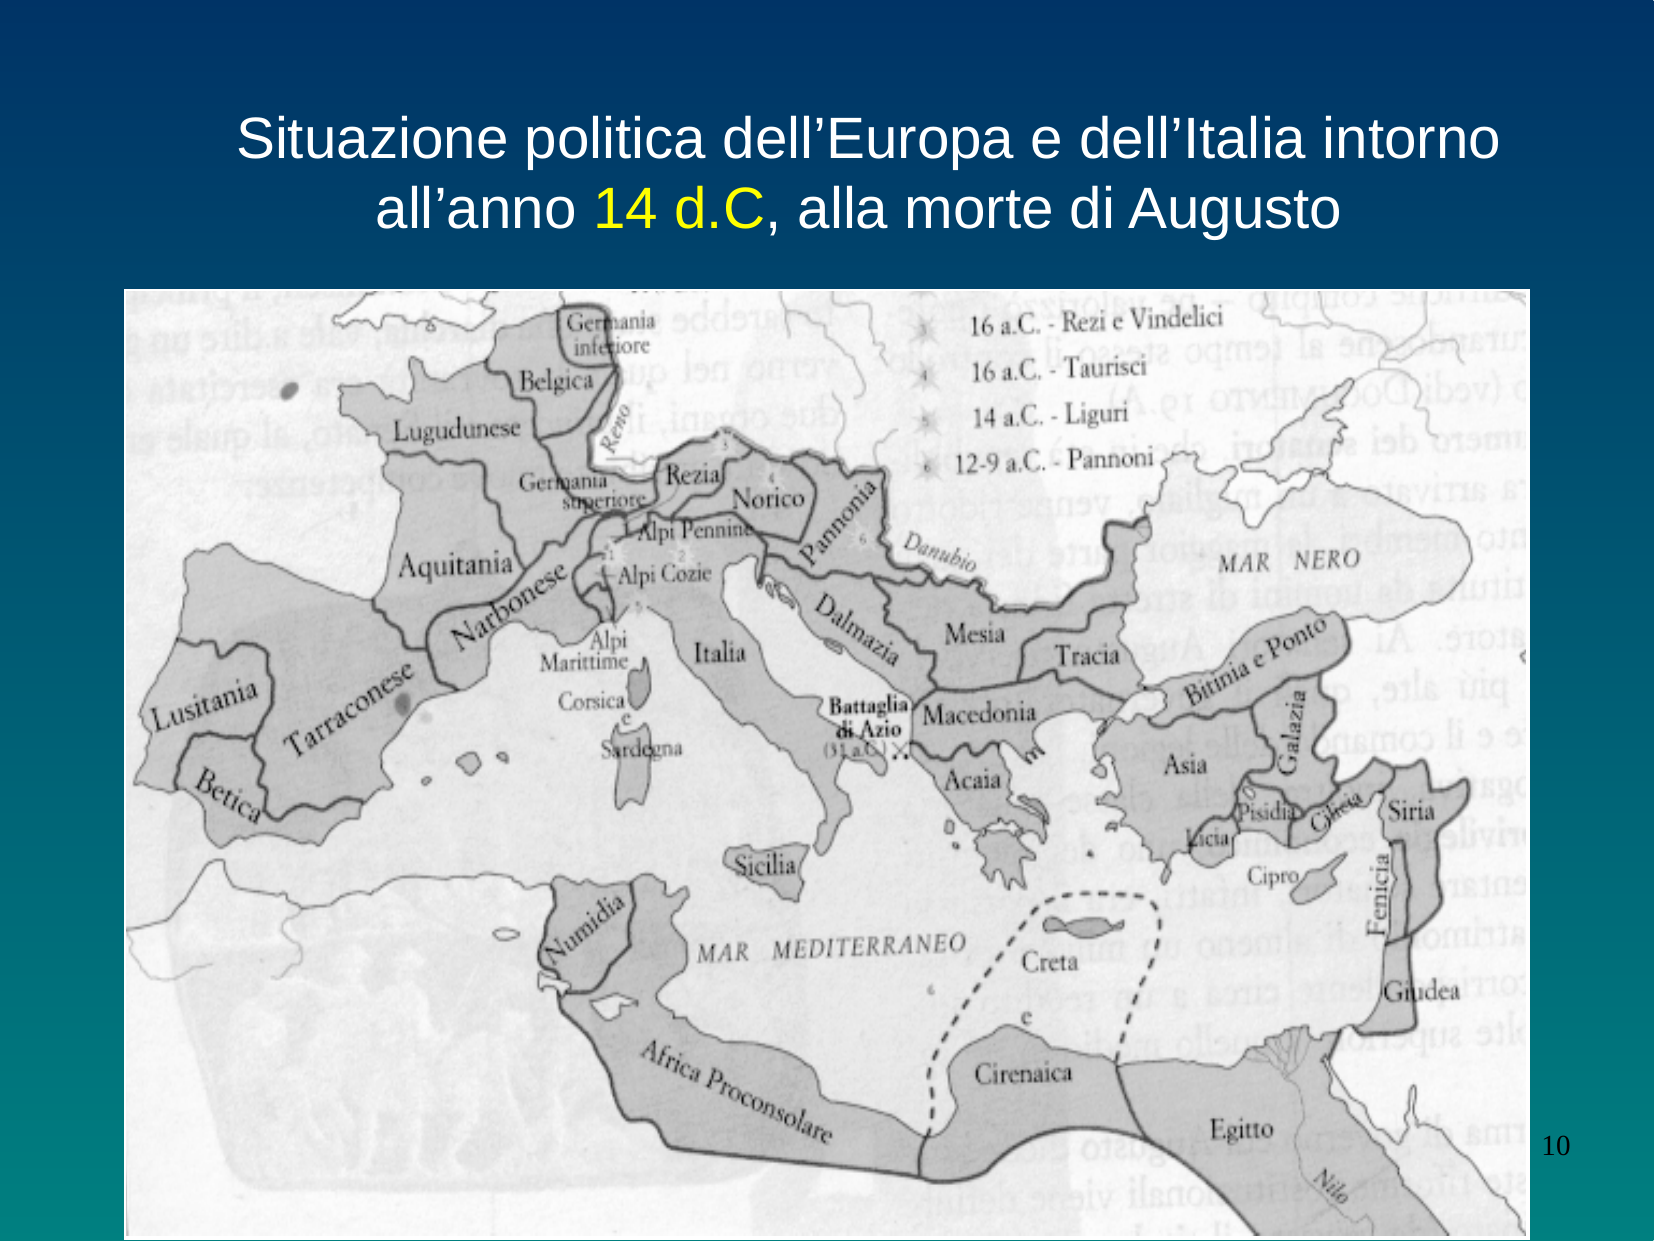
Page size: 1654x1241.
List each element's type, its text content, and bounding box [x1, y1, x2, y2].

title Situazione politica dell’Europa e dell’Italia intorno all’anno 14 d.C, alla morte di Augusto [106, 48, 1613, 248]
chart [124, 289, 1530, 1241]
